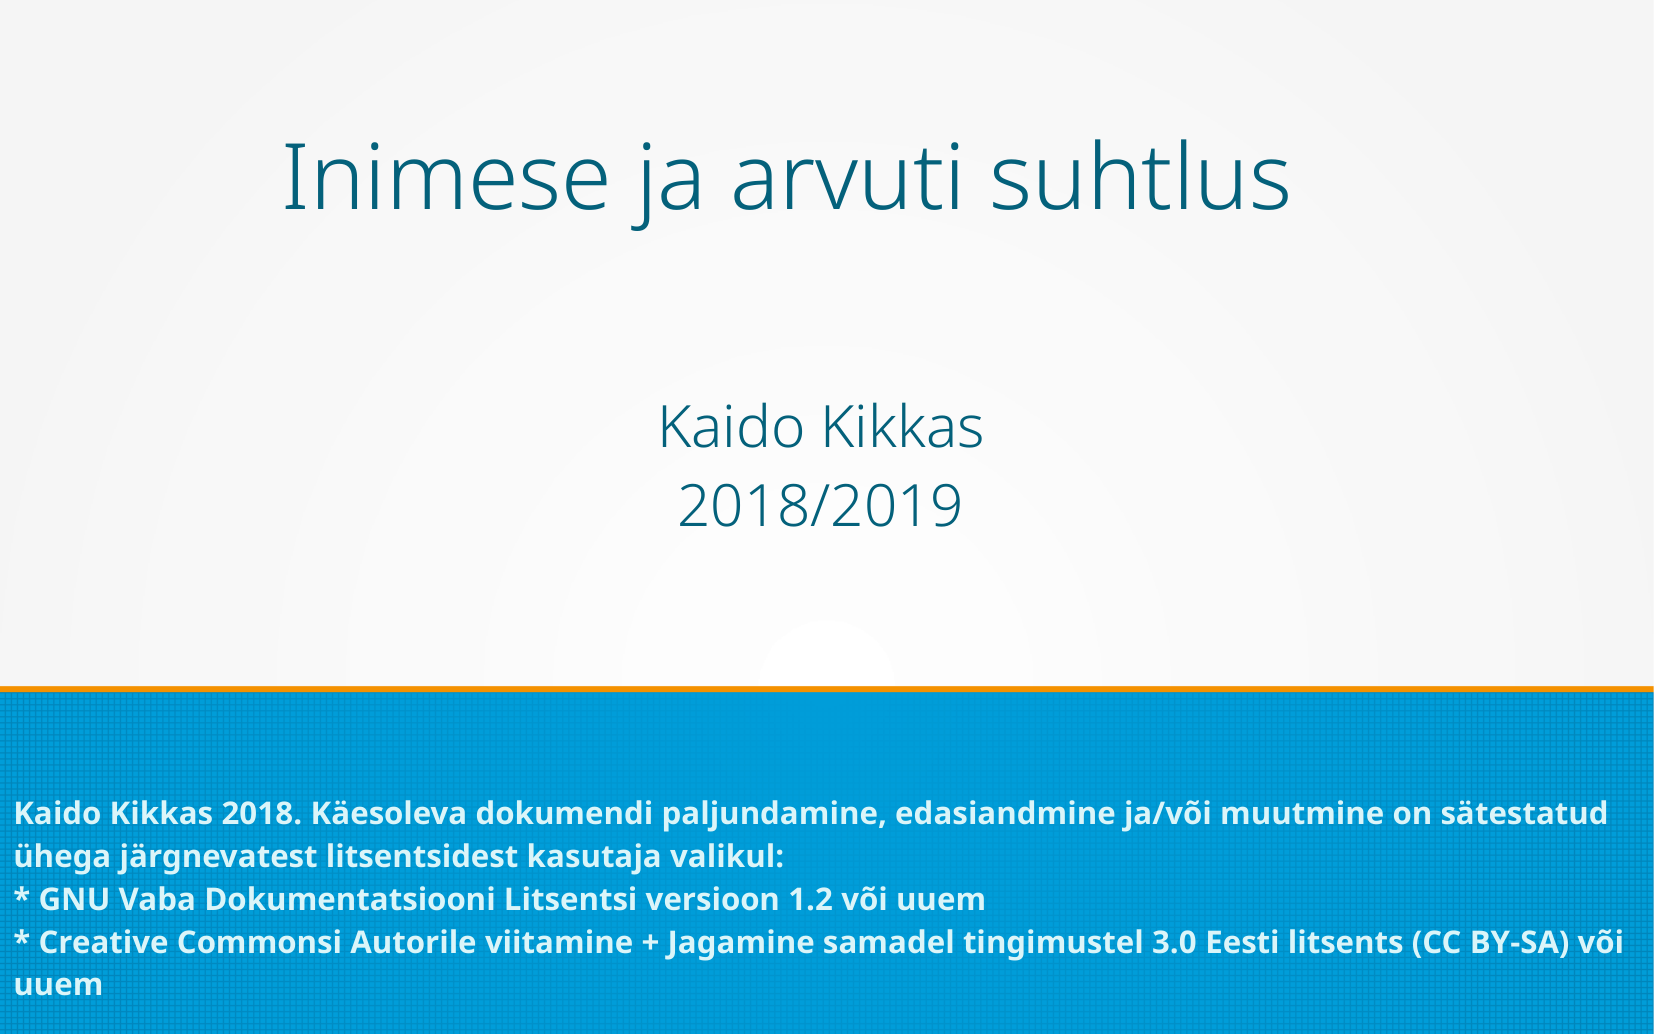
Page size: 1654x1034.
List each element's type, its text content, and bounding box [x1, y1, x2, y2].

subtitle Kaido Kikkas 2018. Käesoleva dokumendi paljundamine, edasiandmine ja/või muutmine on sätestatud ühega järgnevatest litsentsidest kasutaja valikul: * GNU Vaba Dokumentatsiooni Litsentsi versioon 1.2 või uuem * Creative Commonsi Autorile viitamine + Jagamine samadel tingimustel 3.0 Eesti litsents (CC BY-SA) või uuem [13, 791, 1630, 1004]
title Inimese ja arvuti suhtlus [75, 37, 1501, 237]
title Kaido Kikkas 2018/2019 [259, 344, 1382, 544]
picture [0, 0, 1654, 692]
